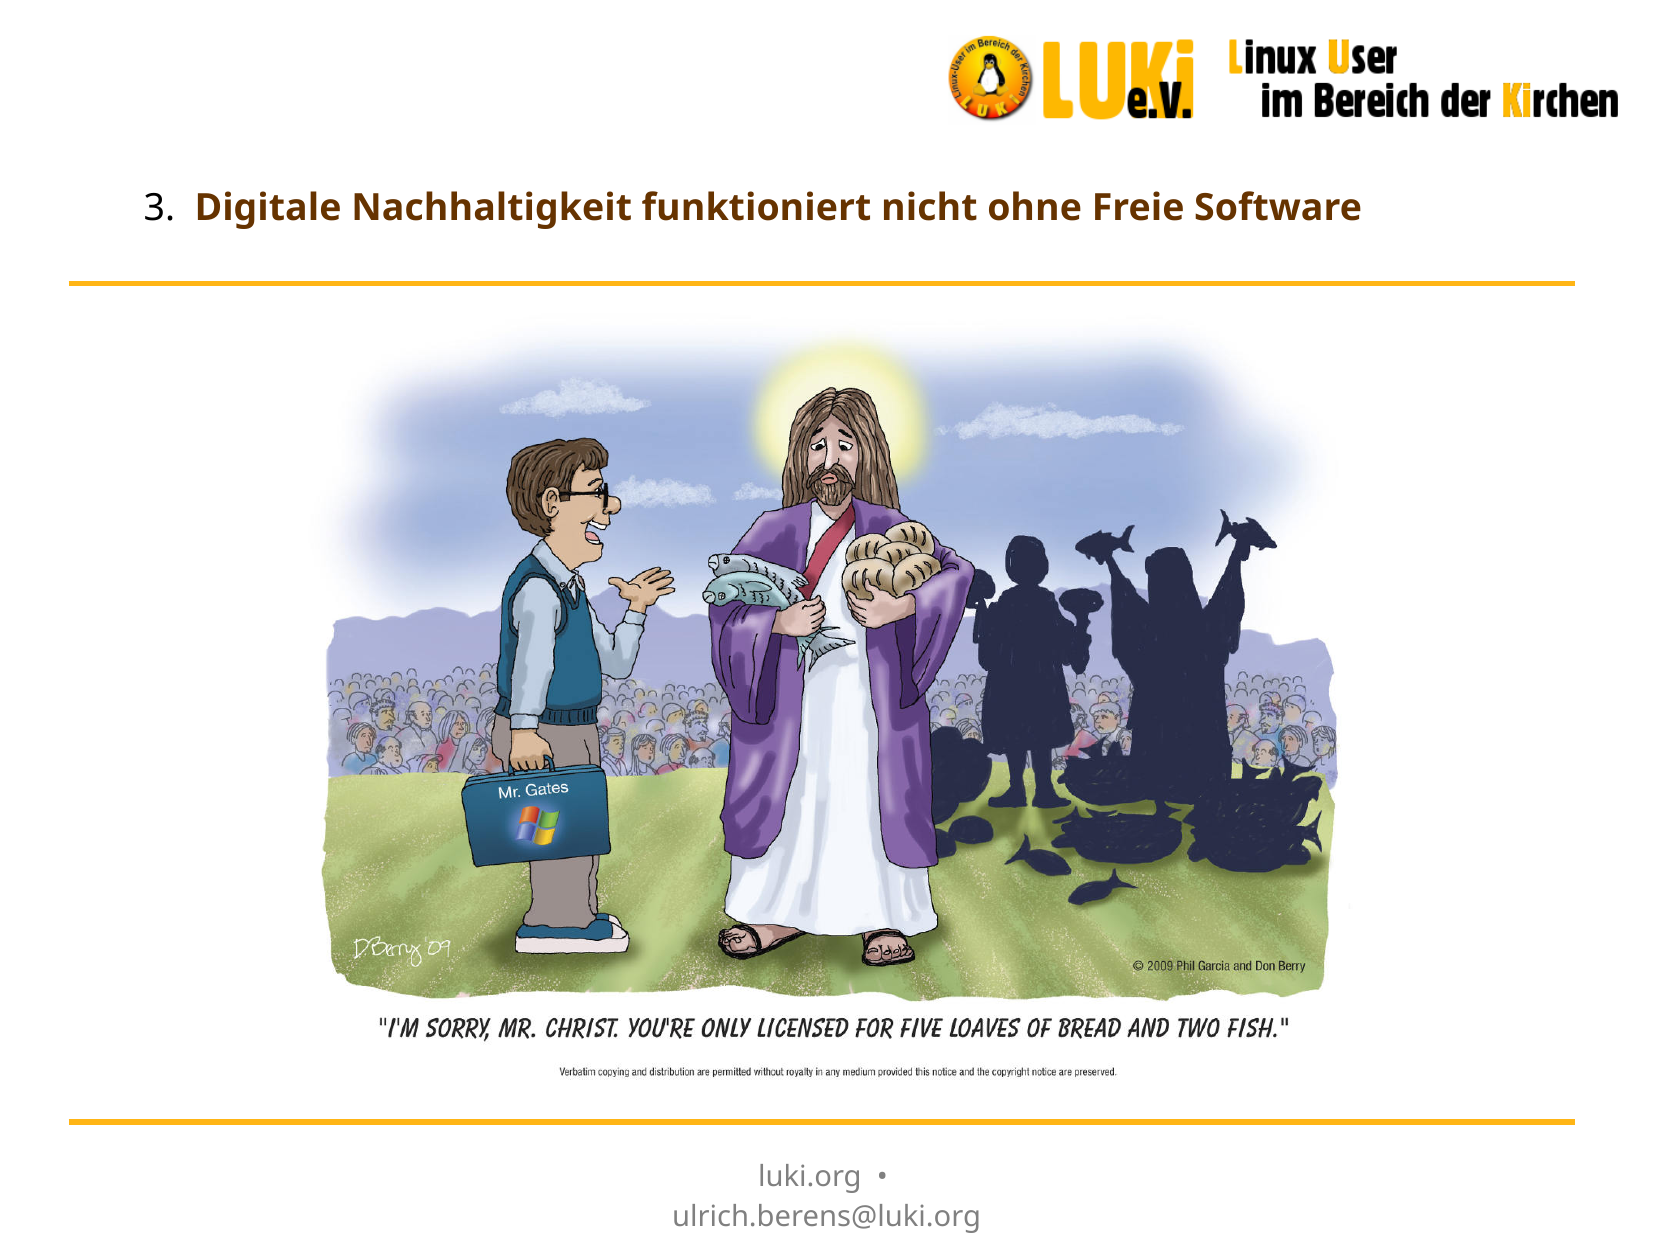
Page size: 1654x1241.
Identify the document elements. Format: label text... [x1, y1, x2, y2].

picture [944, 29, 1625, 130]
text_box luki.org • ulrich.berens@luki.org [590, 1144, 1063, 1201]
text_box 3. Digitale Nachhaltigkeit funktioniert nicht ohne Freie Software [88, 172, 1625, 232]
picture [295, 295, 1372, 1093]
